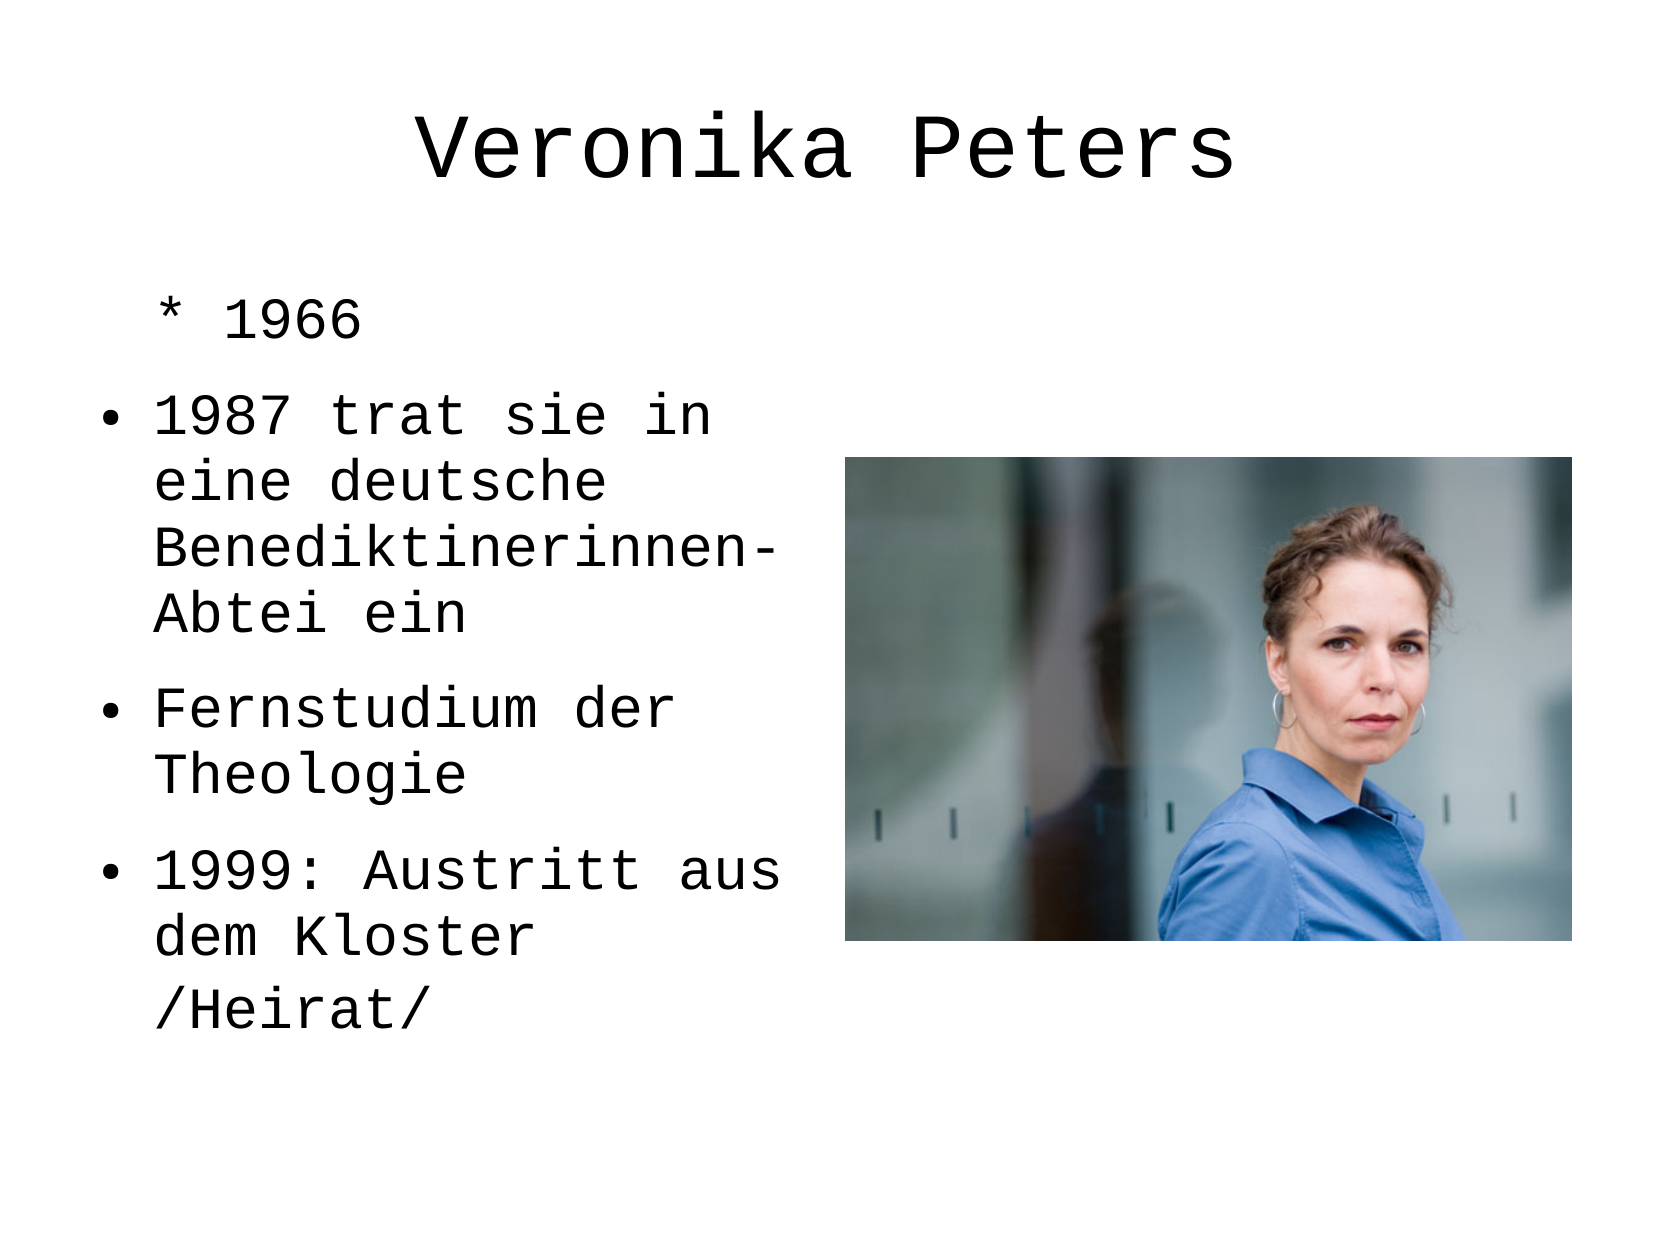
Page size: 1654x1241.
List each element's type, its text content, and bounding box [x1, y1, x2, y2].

picture [845, 457, 1572, 941]
list * 1966 1987 trat sie in eine deutsche Benediktinerinnen-Abtei ein Fernstudium der Theologie 1999: Austritt aus dem Kloster /Heirat/ [82, 290, 809, 1109]
title Veronika Peters [82, 49, 1571, 257]
